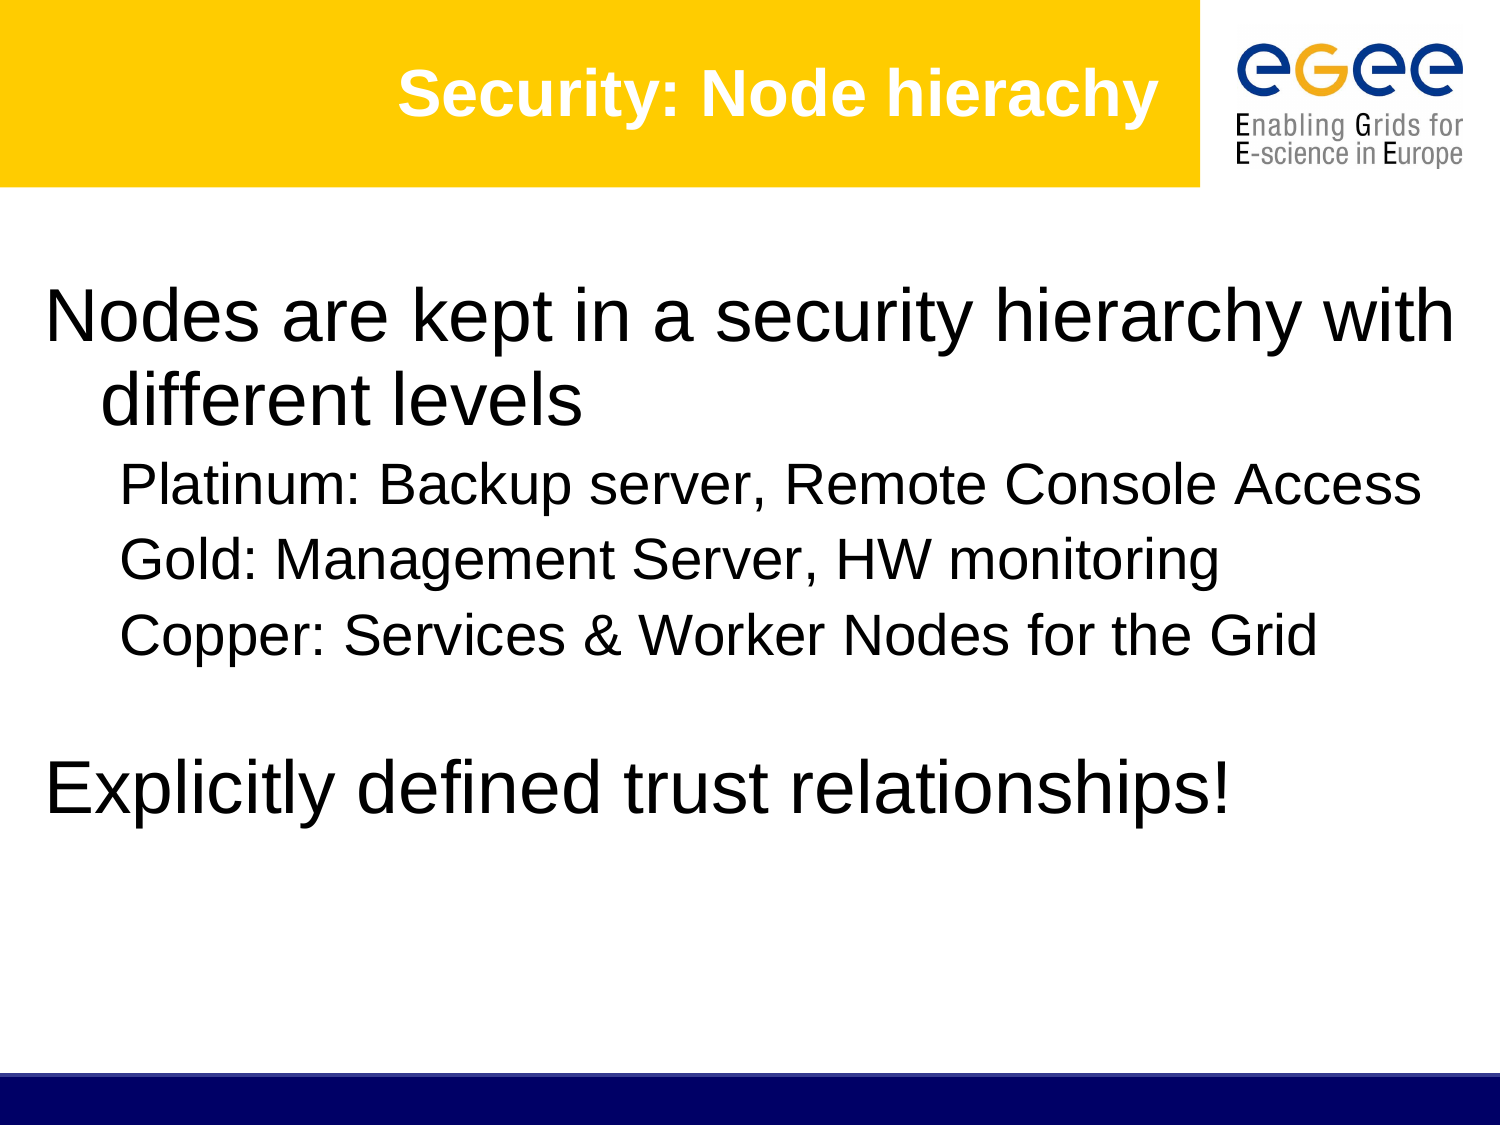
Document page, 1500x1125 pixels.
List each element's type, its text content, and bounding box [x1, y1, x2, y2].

title Security: Node hierachy [12, 37, 1175, 150]
picture [1237, 24, 1463, 169]
list Nodes are kept in a security hierarchy with different levels Platinum: Backup server, Remote Console Access Gold: Management Server, HW monitoring Copper: Services & Worker Nodes for the Grid Explicitly defined trust relationships! [29, 265, 1500, 1062]
